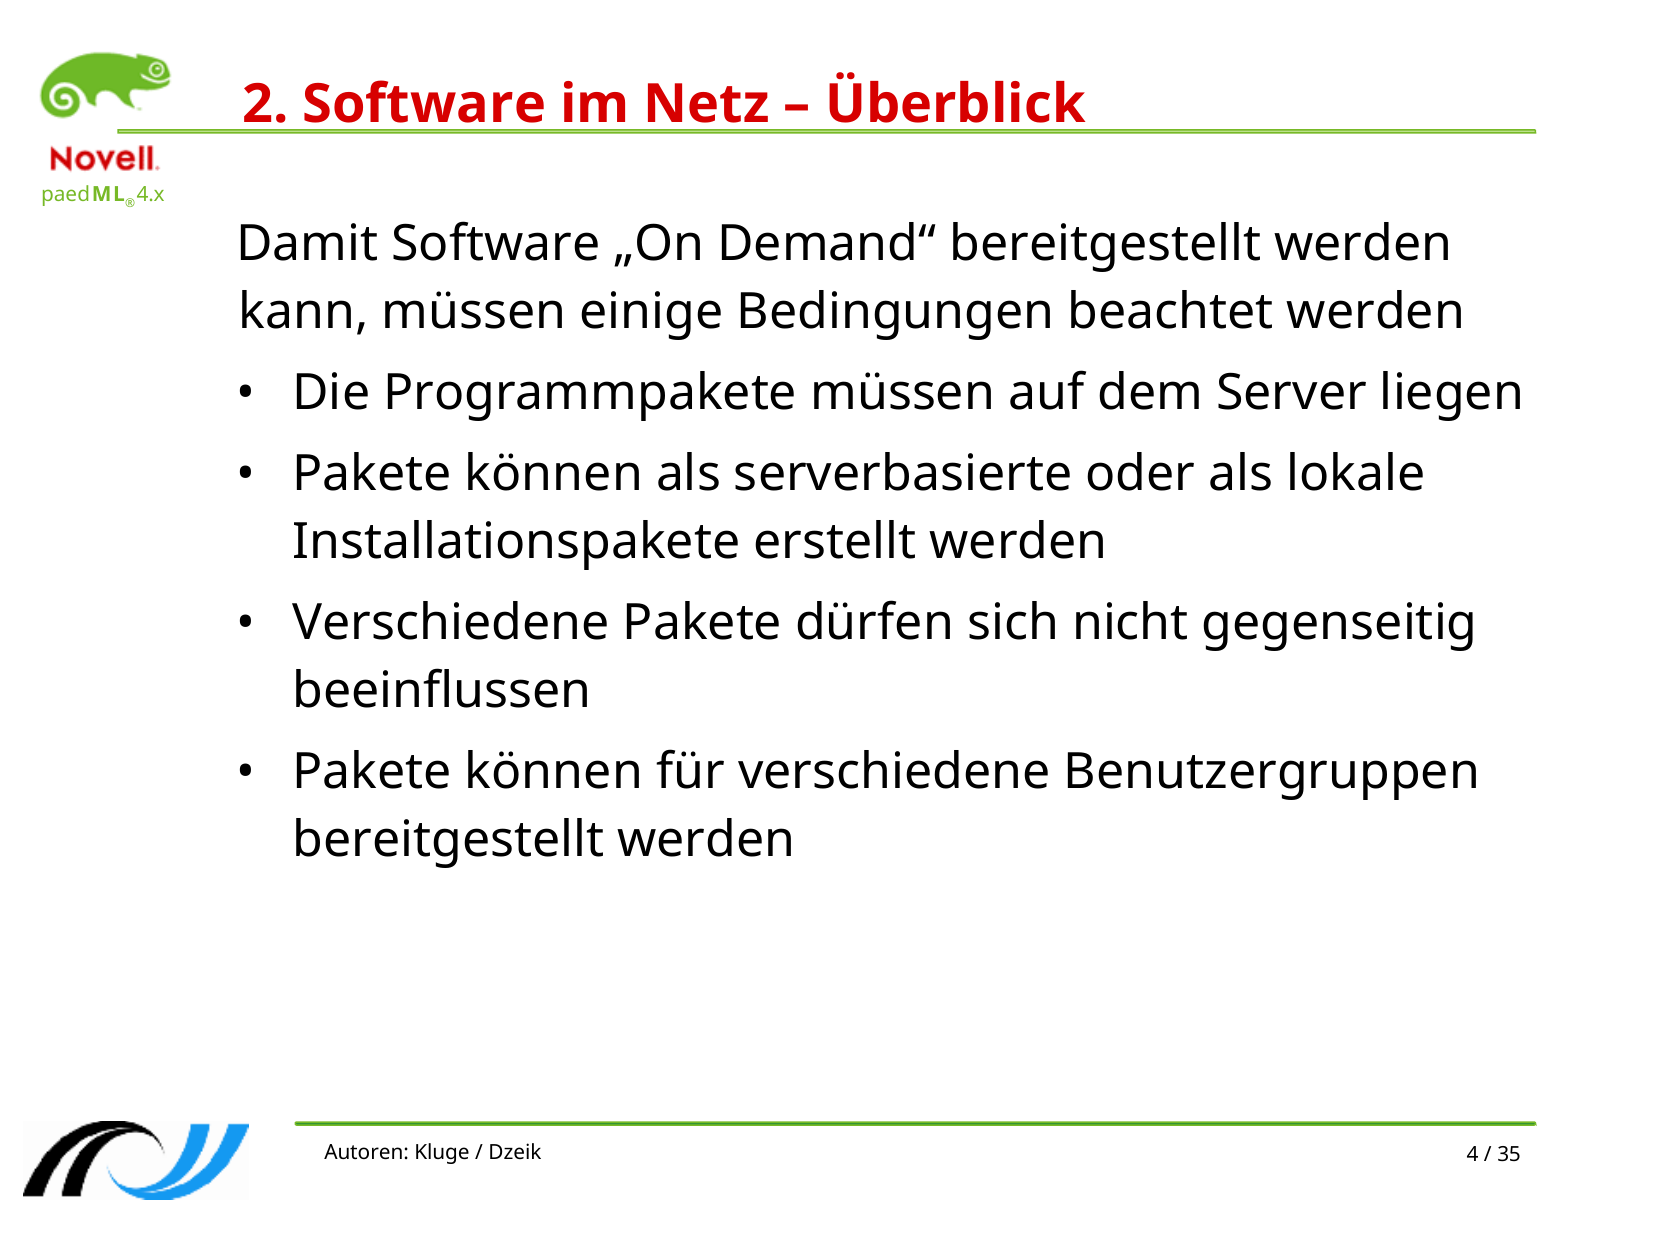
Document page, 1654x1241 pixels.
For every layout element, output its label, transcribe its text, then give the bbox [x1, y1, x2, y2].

title 2. Software im Netz – Überblick [242, 68, 1577, 135]
picture [26, 35, 184, 193]
picture [23, 1121, 249, 1200]
list Damit Software „On Demand“ bereitgestellt werden kann, müssen einige Bedingungen beachtet werden Die Programmpakete müssen auf dem Server liegen Pakete können als serverbasierte oder als lokale Installationspakete erstellt werden Verschiedene Pakete dürfen sich nicht gegenseitig beeinflussen Pakete können für verschiedene Benutzergruppen bereitgestellt werden [236, 206, 1565, 1063]
